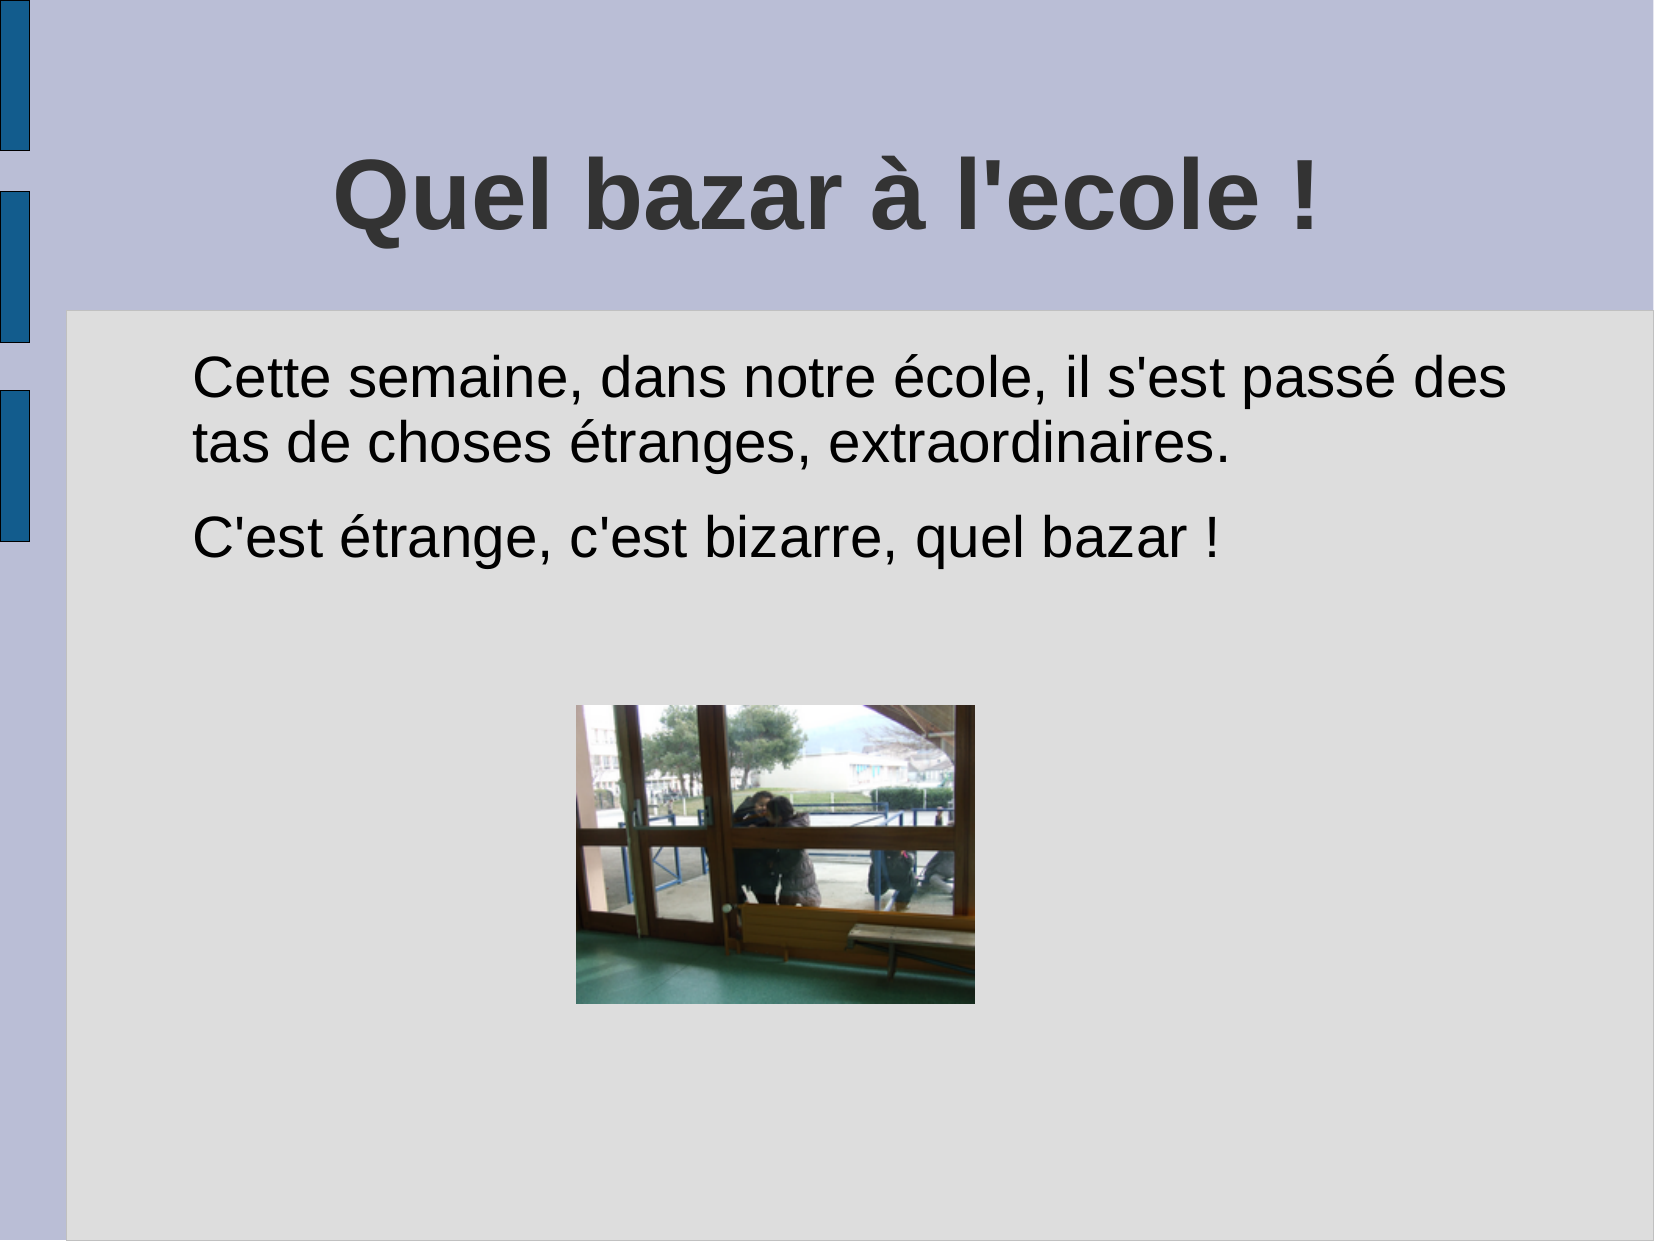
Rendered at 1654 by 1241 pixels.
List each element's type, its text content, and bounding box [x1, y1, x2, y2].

title Quel bazar à l'ecole ! [121, 91, 1534, 299]
picture [576, 705, 975, 1004]
list Cette semaine, dans notre école, il s'est passé des tas de choses étranges, extraordinaires. C'est étrange, c'est bizarre, quel bazar ! [121, 344, 1534, 1127]
